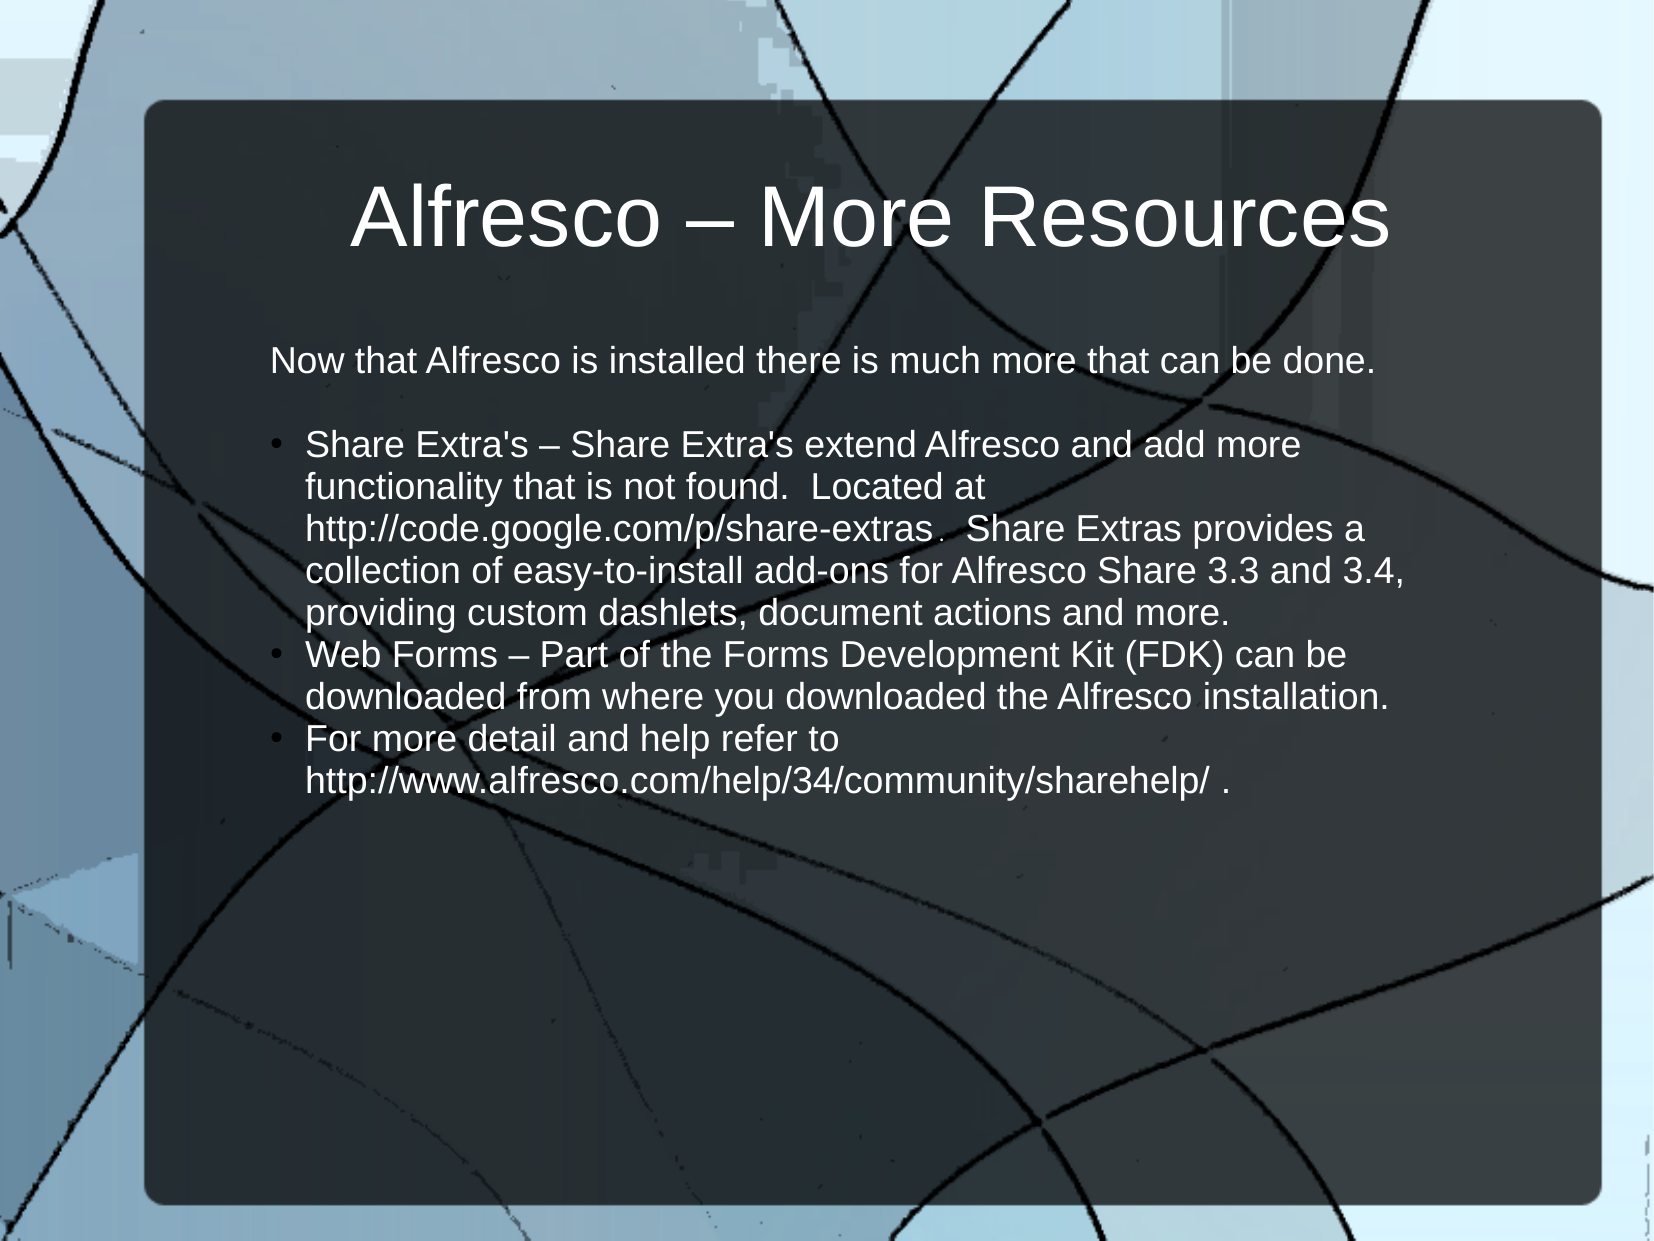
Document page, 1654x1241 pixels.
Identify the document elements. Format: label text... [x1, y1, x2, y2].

title Alfresco – More Resources [159, 108, 1583, 325]
picture [0, 0, 1654, 1241]
text_box Now that Alfresco is installed there is much more that can be done. Share Extra's – Share Extra's extend Alfresco and add more functionality that is not found. Located at http://code.google.com/p/share-extras . Share Extras provides a collection of easy-to-install add-ons for Alfresco Share 3.3 and 3.4, providing custom dashlets, document actions and more. Web Forms – Part of the Forms Development Kit (FDK) can be downloaded from where you downloaded the Alfresco installation. For more detail and help refer to http://www.alfresco.com/help/34/community/sharehelp/ . [255, 332, 1516, 874]
